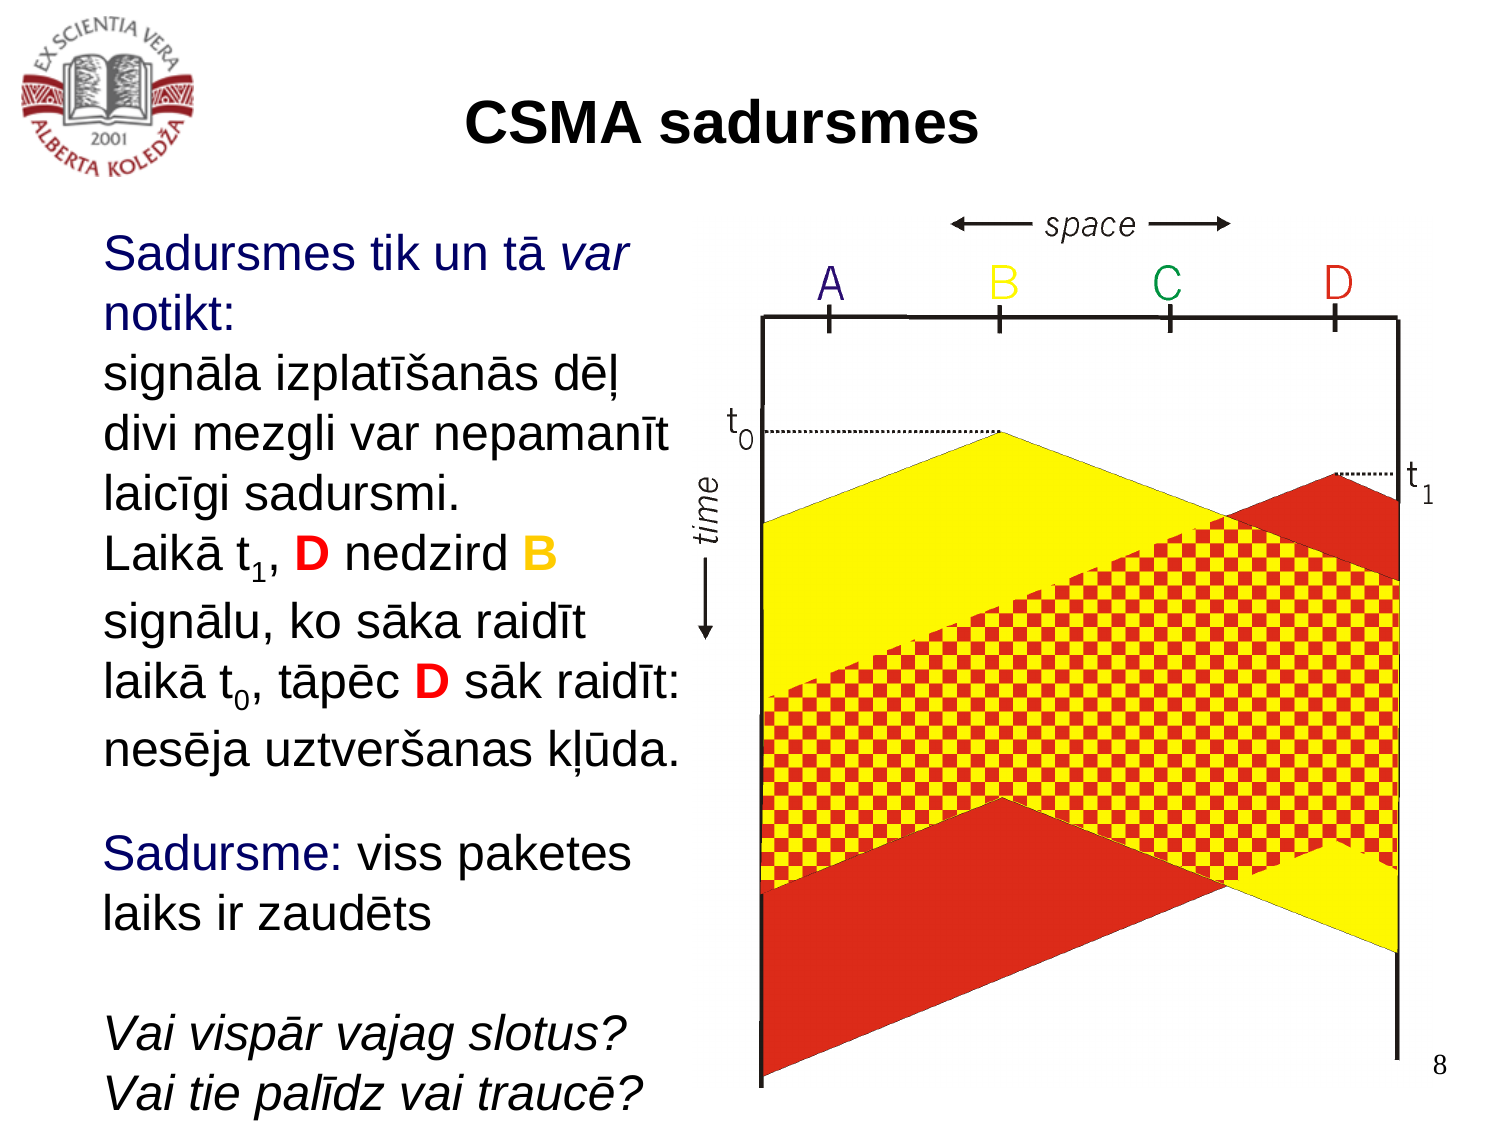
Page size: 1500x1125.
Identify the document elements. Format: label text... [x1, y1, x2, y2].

text_box <skaitlis> [1312, 1037, 1463, 1101]
picture [21, 16, 194, 177]
title CSMA sadursmes [50, 62, 1374, 175]
text_box Sadursme: viss paketes laiks ir zaudēts Vai vispār vajag slotus? Vai tie palīdz vai traucē? [87, 812, 662, 1125]
picture [692, 216, 1433, 1088]
text_box Sadursmes tik un tā var notikt: signāla izplatīšanās dēļ divi mezgli var nepamanīt laicīgi sadursmi. Laikā t1, D nedzird B signālu, ko sāka raidīt laikā t0, tāpēc D sāk raidīt: nesēja uztveršanas kļūda. [88, 212, 712, 785]
